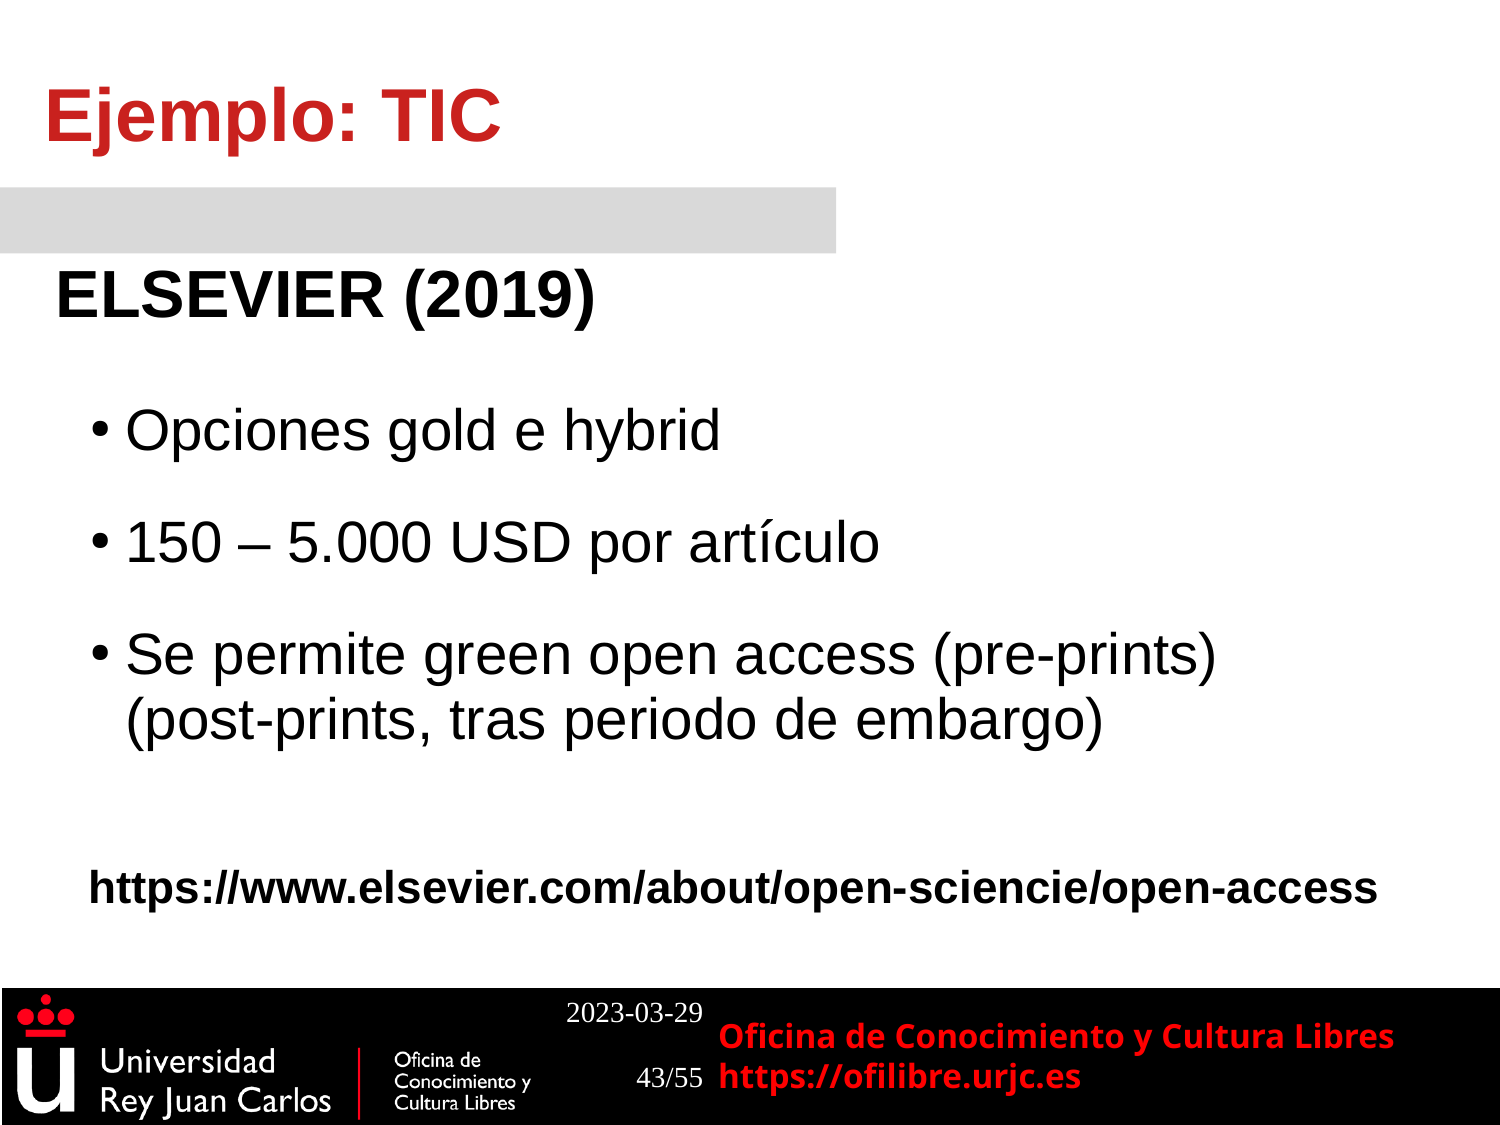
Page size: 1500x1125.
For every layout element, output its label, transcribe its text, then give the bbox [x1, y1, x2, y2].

text_box ELSEVIER (2019) [40, 249, 811, 340]
text_box Opciones gold e hybrid 150 – 5.000 USD por artículo Se permite green open access (pre-prints) (post-prints, tras periodo de embargo) [75, 390, 1351, 760]
text_box https://www.elsevier.com/about/open-sciencie/open-access [45, 855, 1396, 922]
picture [17, 994, 531, 1120]
title [75, 7, 1425, 196]
text_box Ejemplo: TIC [30, 66, 1036, 249]
